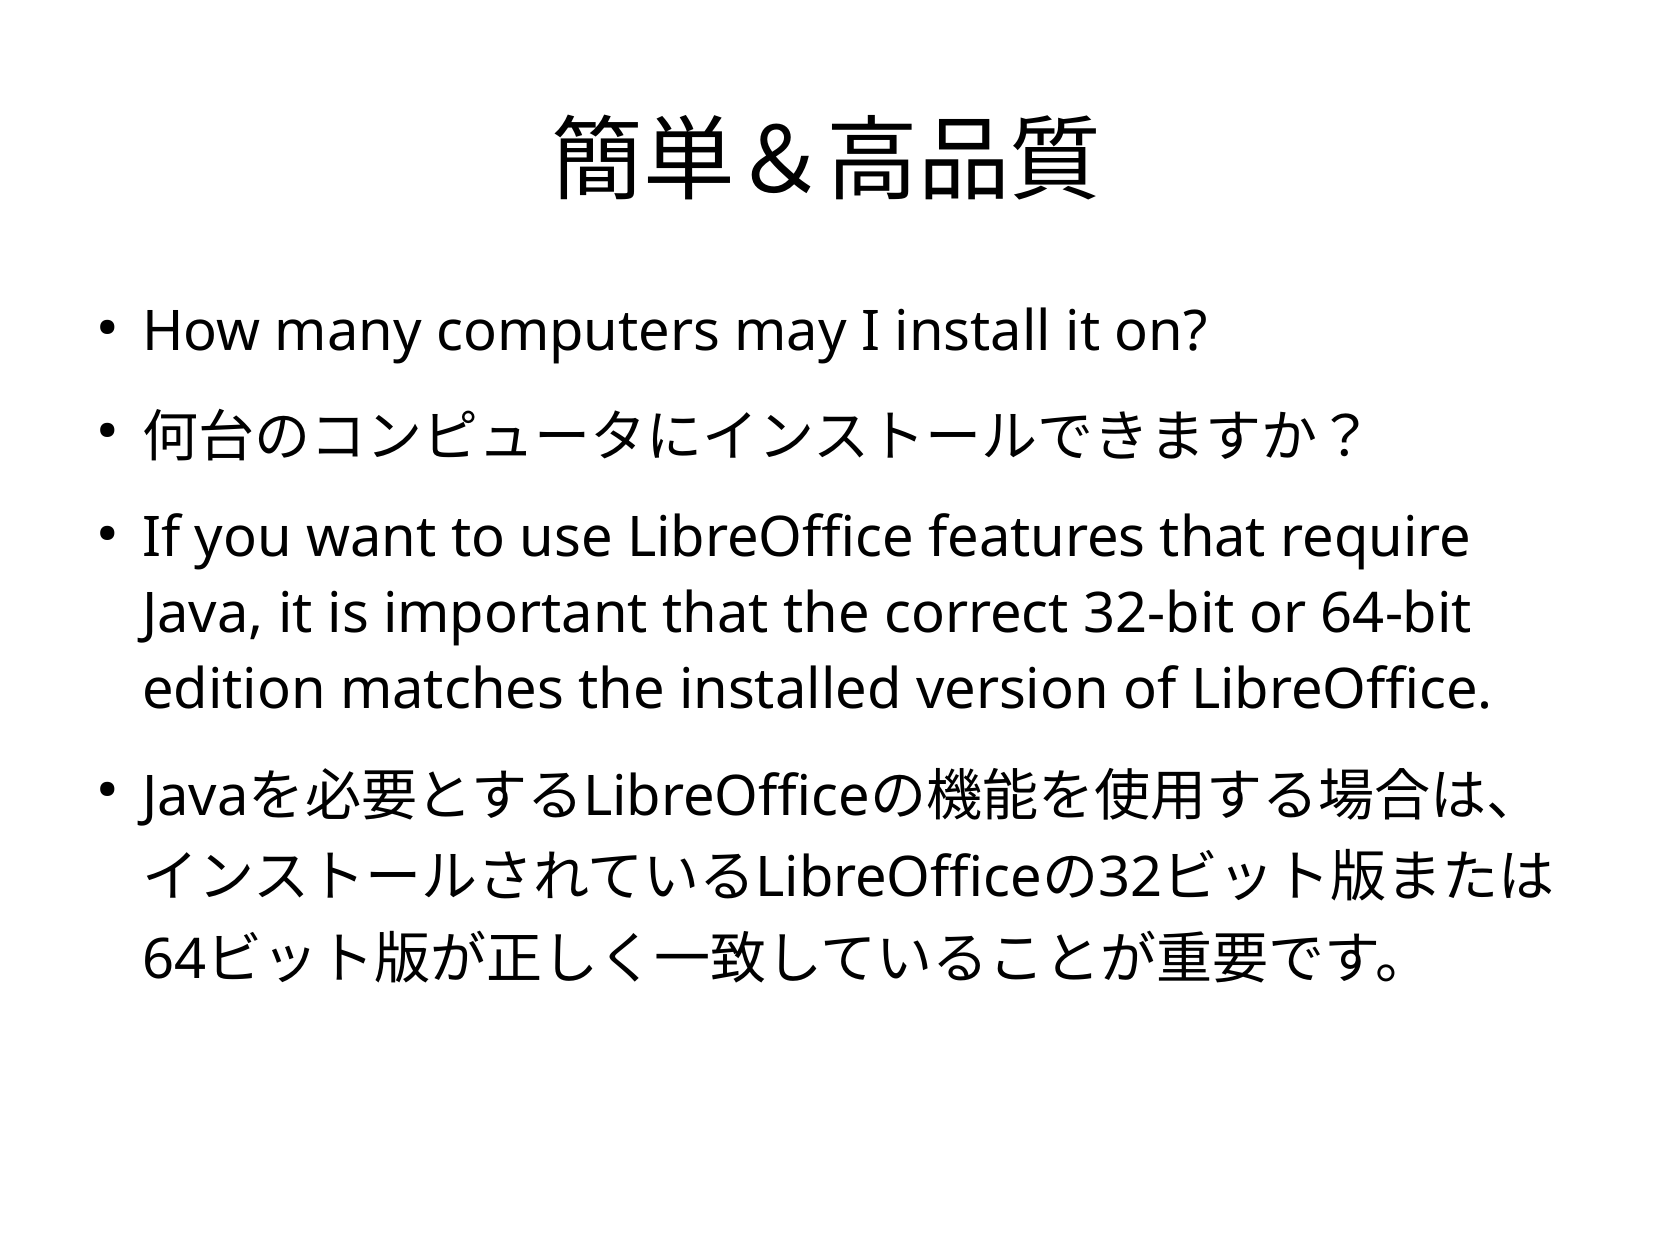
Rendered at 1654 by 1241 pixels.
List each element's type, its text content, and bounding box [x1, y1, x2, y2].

title 簡単＆高品質 [82, 49, 1571, 257]
list How many computers may I install it on? 何台のコンピュータにインストールできますか？ If you want to use LibreOffice features that require Java, it is important that the correct 32-bit or 64-bit edition matches the installed version of LibreOffice. Javaを必要とするLibreOfficeの機能を使用する場合は、インストールされているLibreOfficeの32ビット版または64ビット版が正しく一致していることが重要です。 [82, 290, 1571, 1010]
